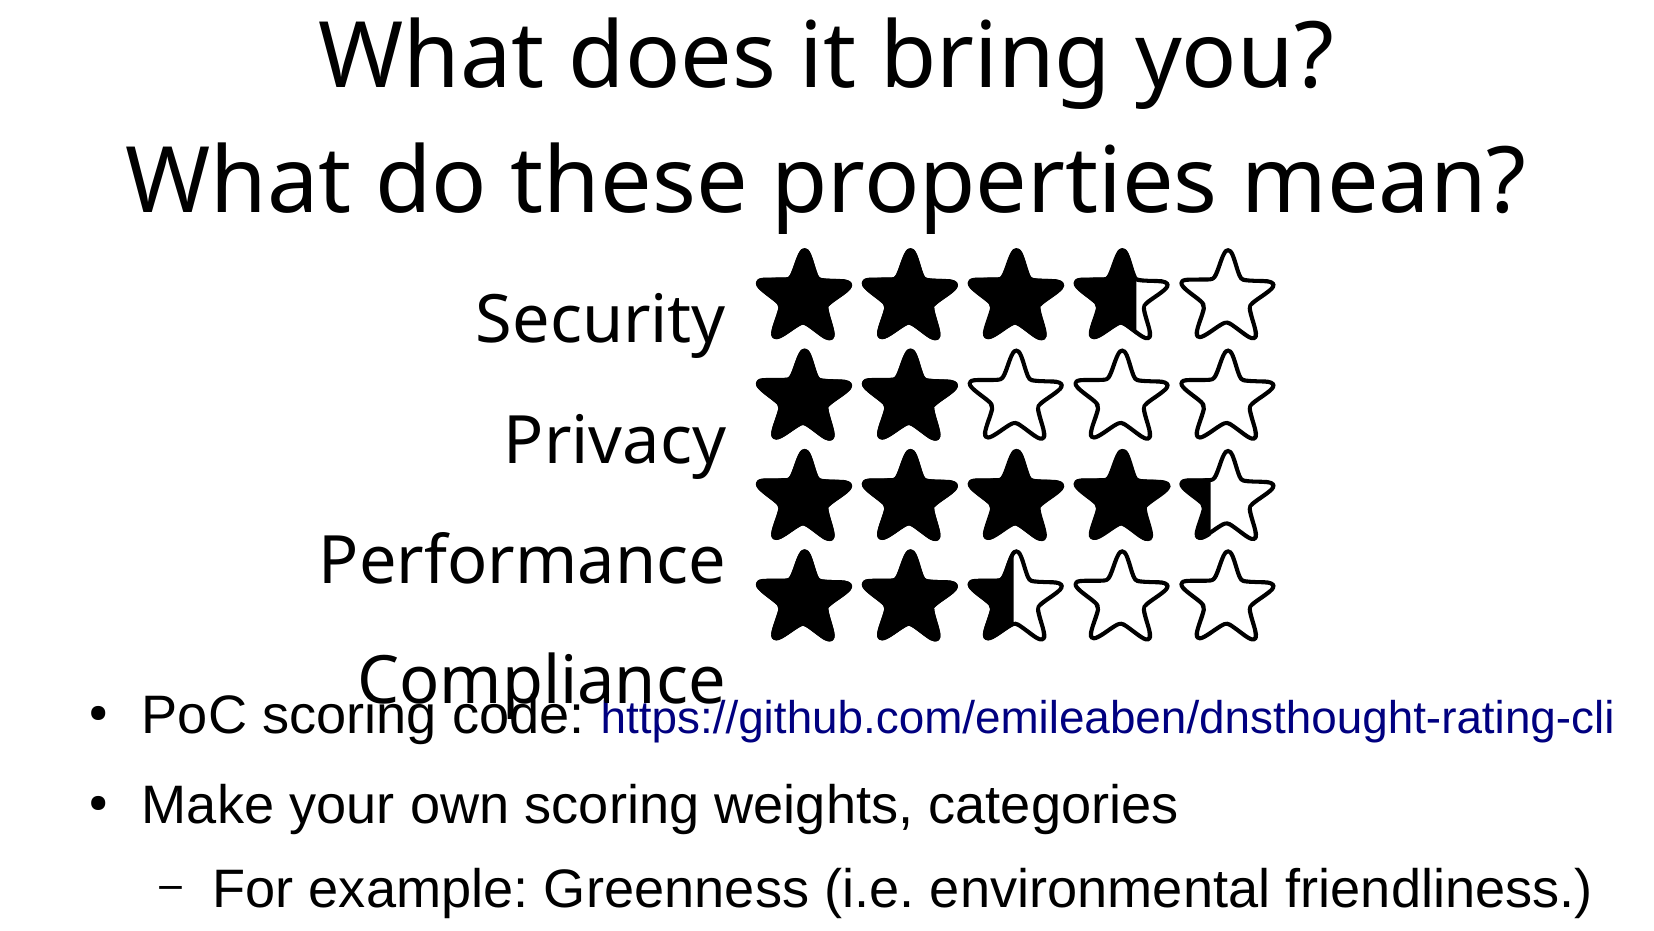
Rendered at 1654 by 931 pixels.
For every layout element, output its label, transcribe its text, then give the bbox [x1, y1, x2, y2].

picture [861, 448, 958, 542]
picture [1179, 549, 1276, 642]
picture [861, 549, 958, 642]
list PoC scoring code: https://github.com/emileaben/dnsthought-rating-cli Make your own scoring weights, categories For example: Greenness (i.e. environmental friendliness.) [70, 684, 1625, 928]
picture [1073, 348, 1170, 441]
picture [967, 448, 1065, 542]
picture [1073, 248, 1170, 341]
picture [755, 448, 853, 542]
picture [755, 549, 853, 642]
picture [1179, 448, 1276, 542]
picture [861, 348, 959, 441]
list Security Privacy Performance Compliance [265, 271, 727, 733]
picture [755, 248, 853, 341]
picture [967, 248, 1065, 341]
title What does it bring you? What do these properties mean? [82, 22, 1571, 207]
picture [1179, 348, 1276, 441]
picture [861, 248, 958, 341]
picture [967, 549, 1064, 642]
picture [967, 348, 1064, 441]
picture [1073, 448, 1171, 542]
picture [755, 348, 853, 441]
picture [1179, 248, 1276, 341]
picture [1073, 549, 1170, 642]
